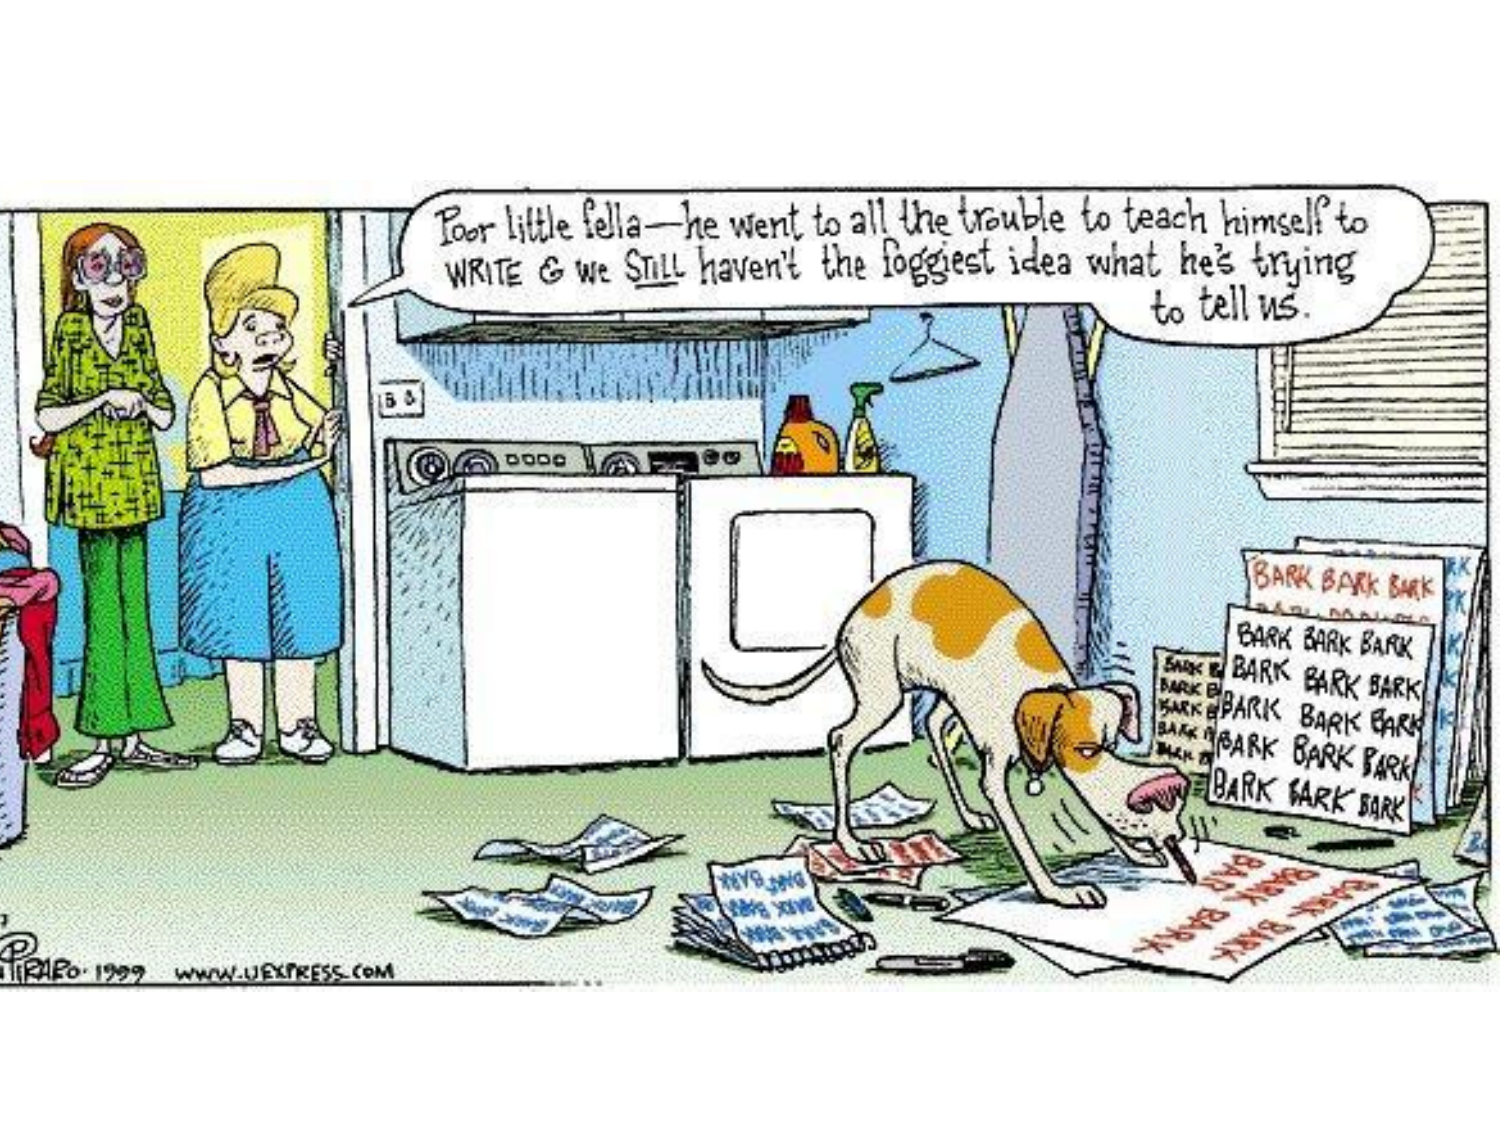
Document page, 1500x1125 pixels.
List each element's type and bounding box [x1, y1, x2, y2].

picture [0, 180, 1500, 992]
